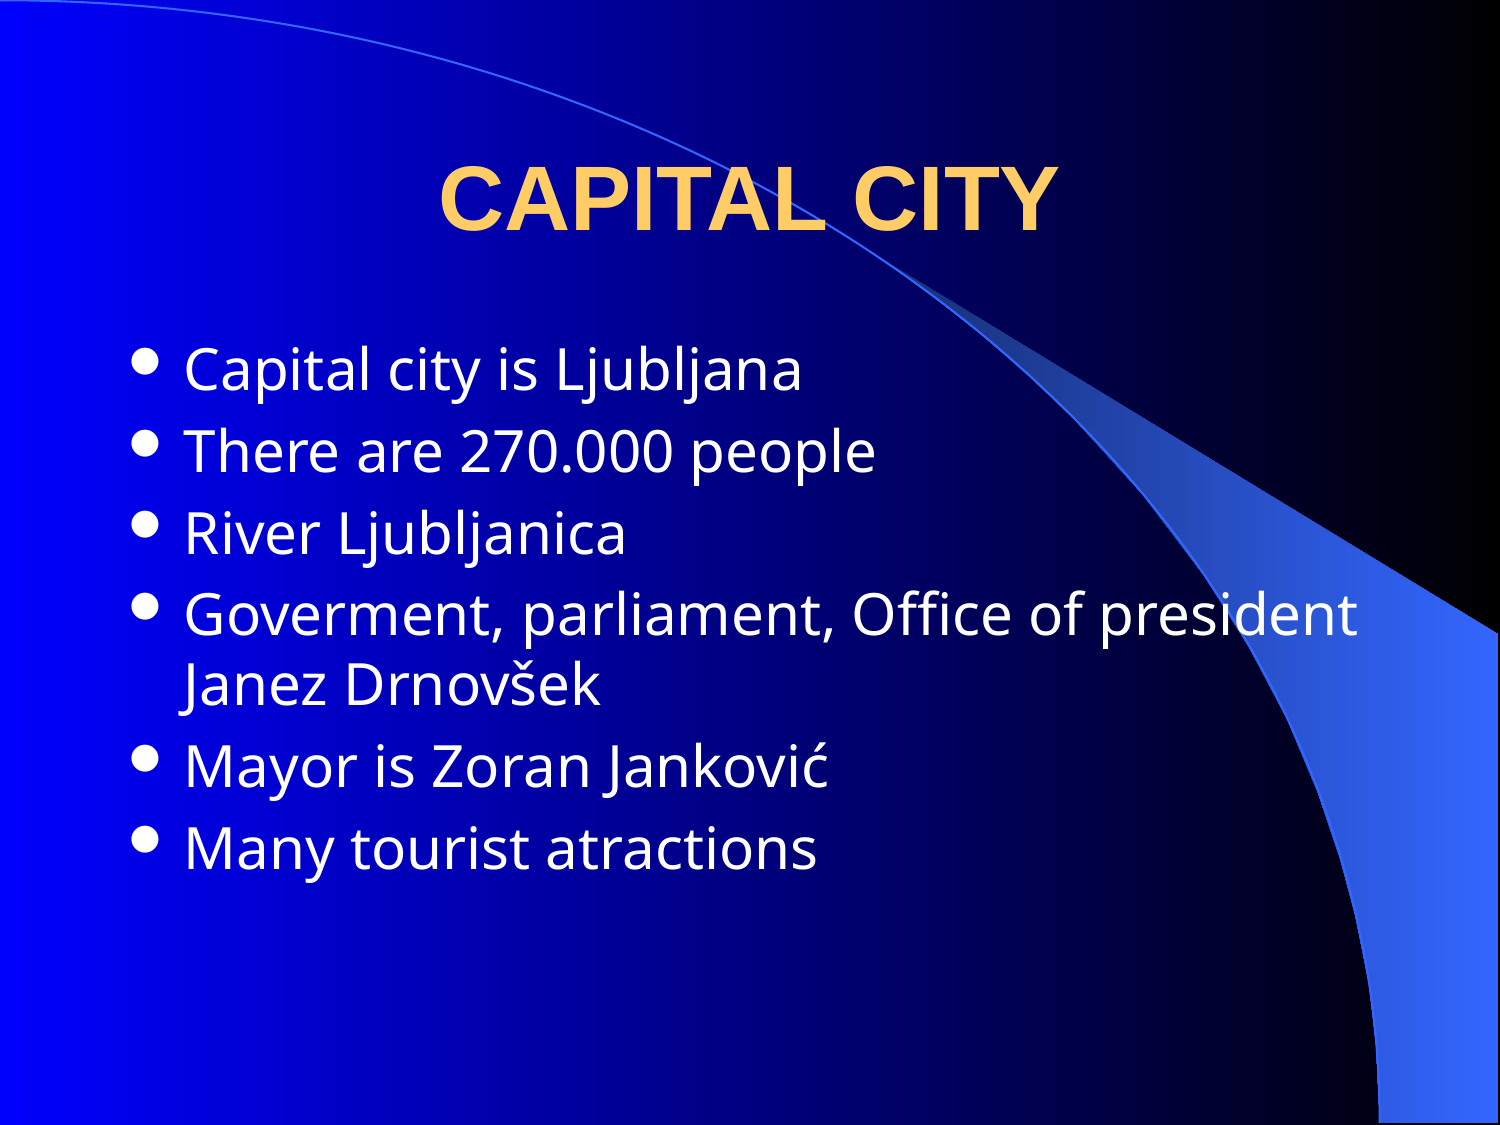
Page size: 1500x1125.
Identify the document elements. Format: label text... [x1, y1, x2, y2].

list Capital city is Ljubljana There are 270.000 people River Ljubljanica Goverment, parliament, Office of president Janez Drnovšek Mayor is Zoran Janković Many tourist atractions [112, 324, 1375, 913]
title CAPITAL CITY [112, 99, 1388, 288]
